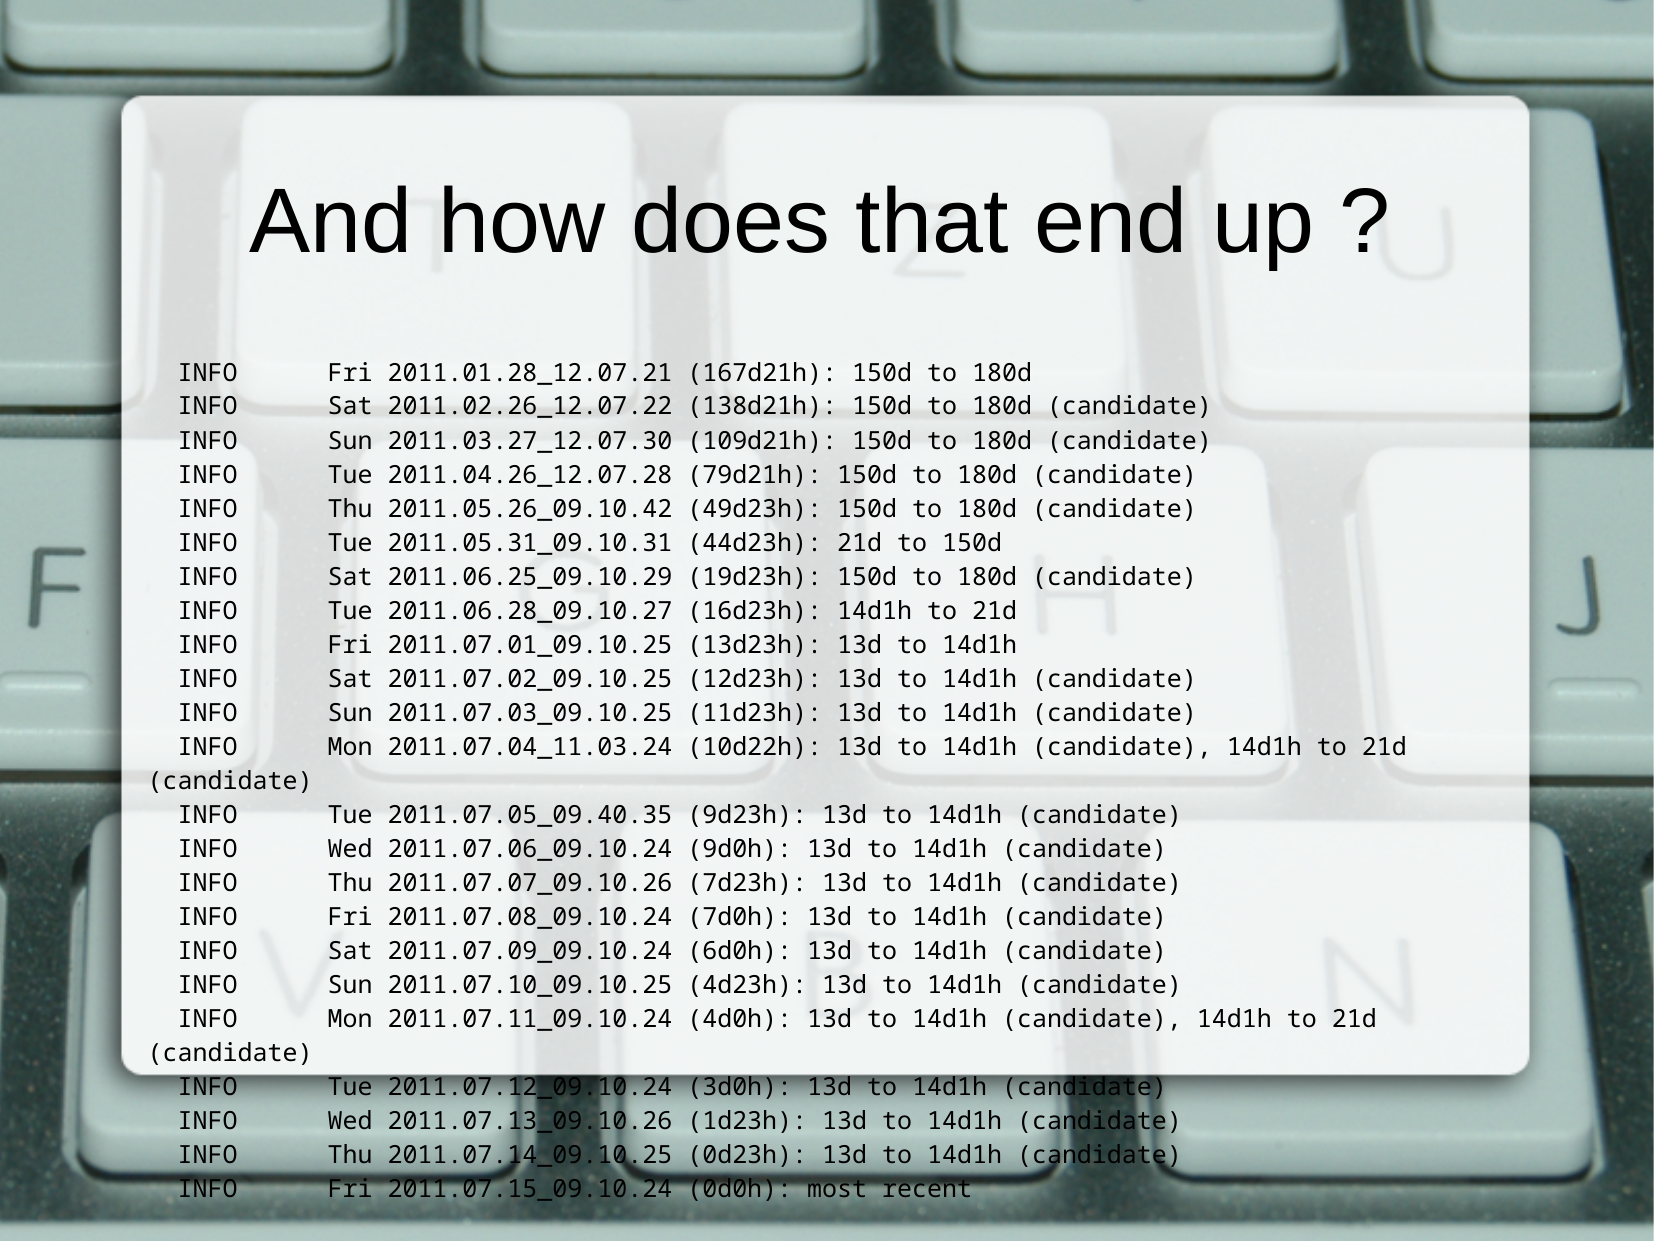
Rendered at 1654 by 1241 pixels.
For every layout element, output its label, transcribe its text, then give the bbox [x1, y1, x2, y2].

list INFO Fri 2011.01.28_12.07.21 (167d21h): 150d to 180d INFO Sat 2011.02.26_12.07.22 (138d21h): 150d to 180d (candidate) INFO Sun 2011.03.27_12.07.30 (109d21h): 150d to 180d (candidate) INFO Tue 2011.04.26_12.07.28 (79d21h): 150d to 180d (candidate) INFO Thu 2011.05.26_09.10.42 (49d23h): 150d to 180d (candidate) INFO Tue 2011.05.31_09.10.31 (44d23h): 21d to 150d INFO Sat 2011.06.25_09.10.29 (19d23h): 150d to 180d (candidate) INFO Tue 2011.06.28_09.10.27 (16d23h): 14d1h to 21d INFO Fri 2011.07.01_09.10.25 (13d23h): 13d to 14d1h INFO Sat 2011.07.02_09.10.25 (12d23h): 13d to 14d1h (candidate) INFO Sun 2011.07.03_09.10.25 (11d23h): 13d to 14d1h (candidate) INFO Mon 2011.07.04_11.03.24 (10d22h): 13d to 14d1h (candidate), 14d1h to 21d (candidate) INFO Tue 2011.07.05_09.40.35 (9d23h): 13d to 14d1h (candidate) INFO Wed 2011.07.06_09.10.24 (9d0h): 13d to 14d1h (candidate) INFO Thu 2011.07.07_09.10.26 (7d23h): 13d to 14d1h (candidate) INFO Fri 2011.07.08_09.10.24 (7d0h): 13d to 14d1h (candidate) INFO Sat 2011.07.09_09.10.24 (6d0h): 13d to 14d1h (candidate) INFO Sun 2011.07.10_09.10.25 (4d23h): 13d to 14d1h (candidate) INFO Mon 2011.07.11_09.10.24 (4d0h): 13d to 14d1h (candidate), 14d1h to 21d (candidate) INFO Tue 2011.07.12_09.10.24 (3d0h): 13d to 14d1h (candidate) INFO Wed 2011.07.13_09.10.26 (1d23h): 13d to 14d1h (candidate) INFO Thu 2011.07.14_09.10.25 (0d23h): 13d to 14d1h (candidate) INFO Fri 2011.07.15_09.10.24 (0d0h): most recent [147, 354, 1506, 1049]
picture [0, 0, 1654, 1241]
title And how does that end up ? [135, 125, 1506, 318]
